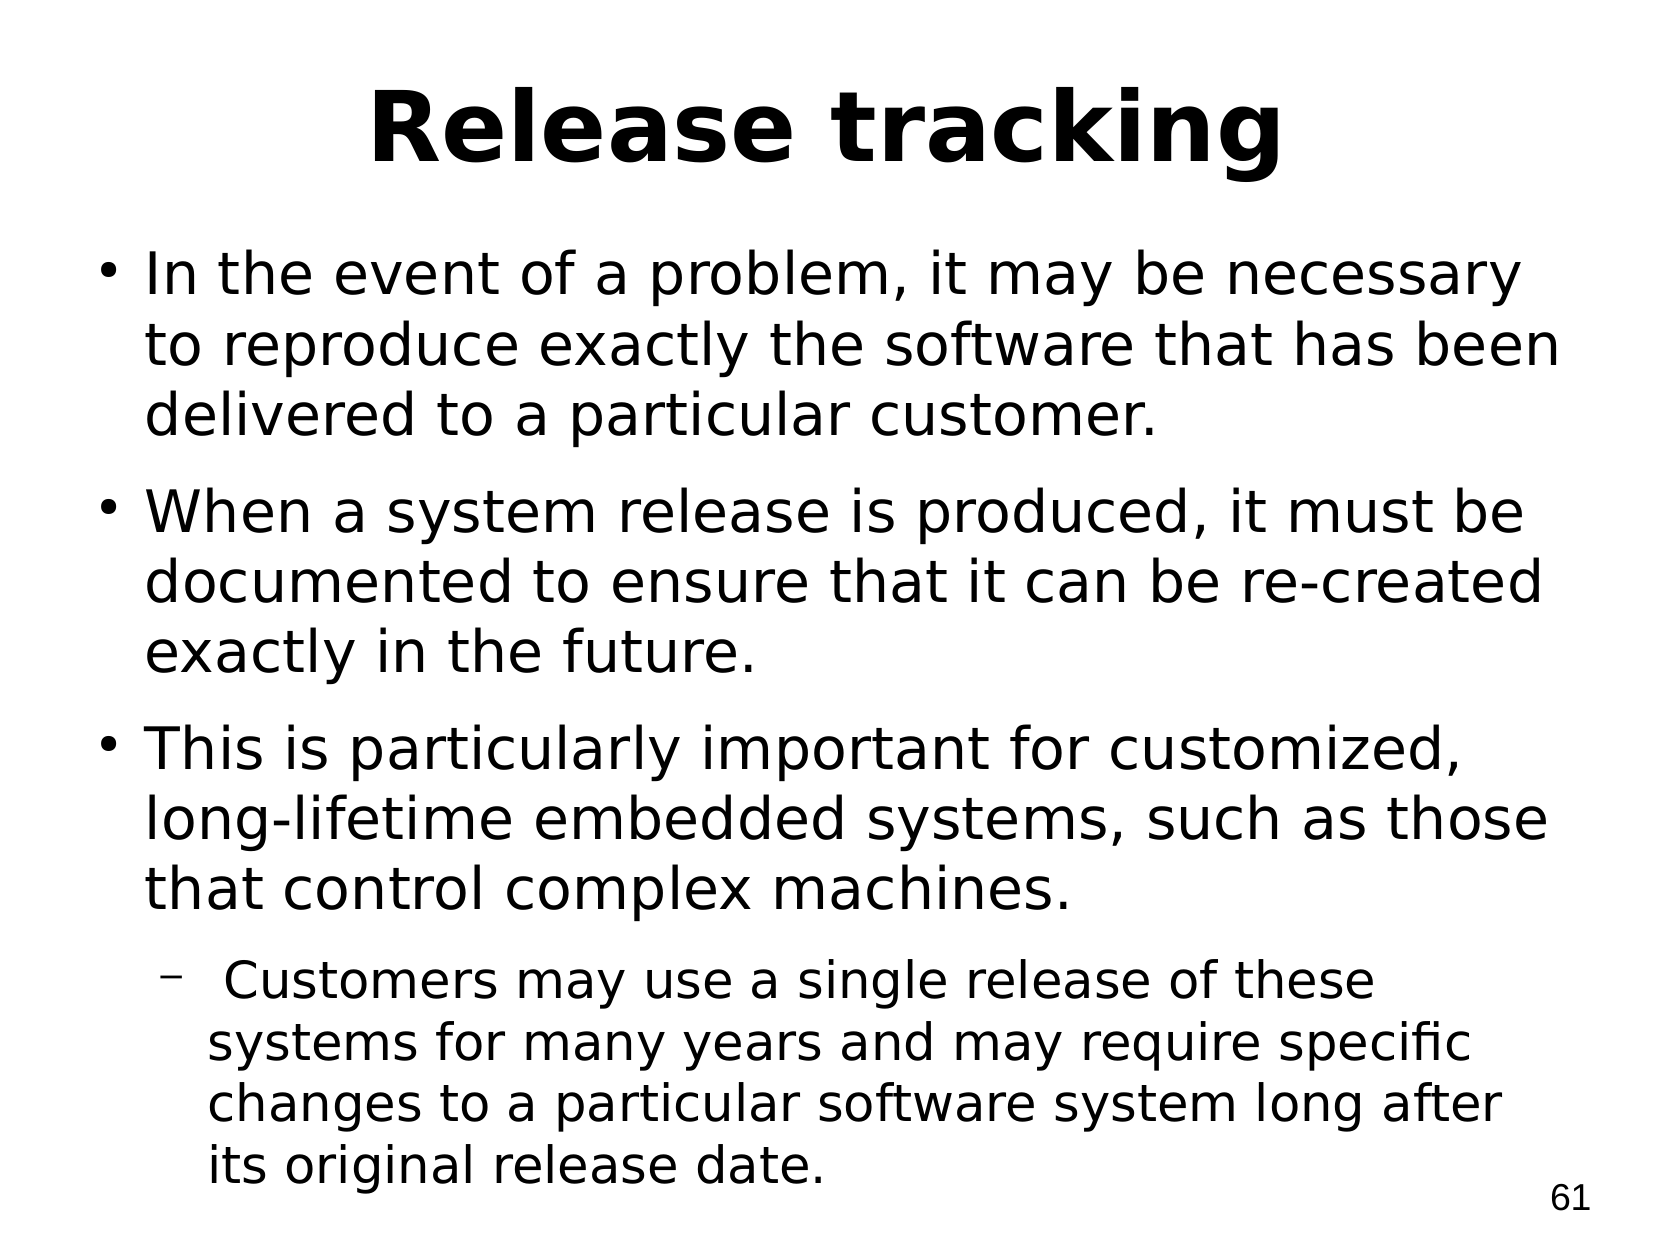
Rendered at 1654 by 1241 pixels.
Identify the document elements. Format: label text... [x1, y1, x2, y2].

title Release tracking [82, 49, 1571, 196]
list In the event of a problem, it may be necessary to reproduce exactly the software that has been delivered to a particular customer. When a system release is produced, it must be documented to ensure that it can be re-created exactly in the future. This is particularly important for customized, long-lifetime embedded systems, such as those that control complex machines. Customers may use a single release of these systems for many years and may require specific changes to a particular software system long after its original release date. [82, 236, 1571, 1205]
